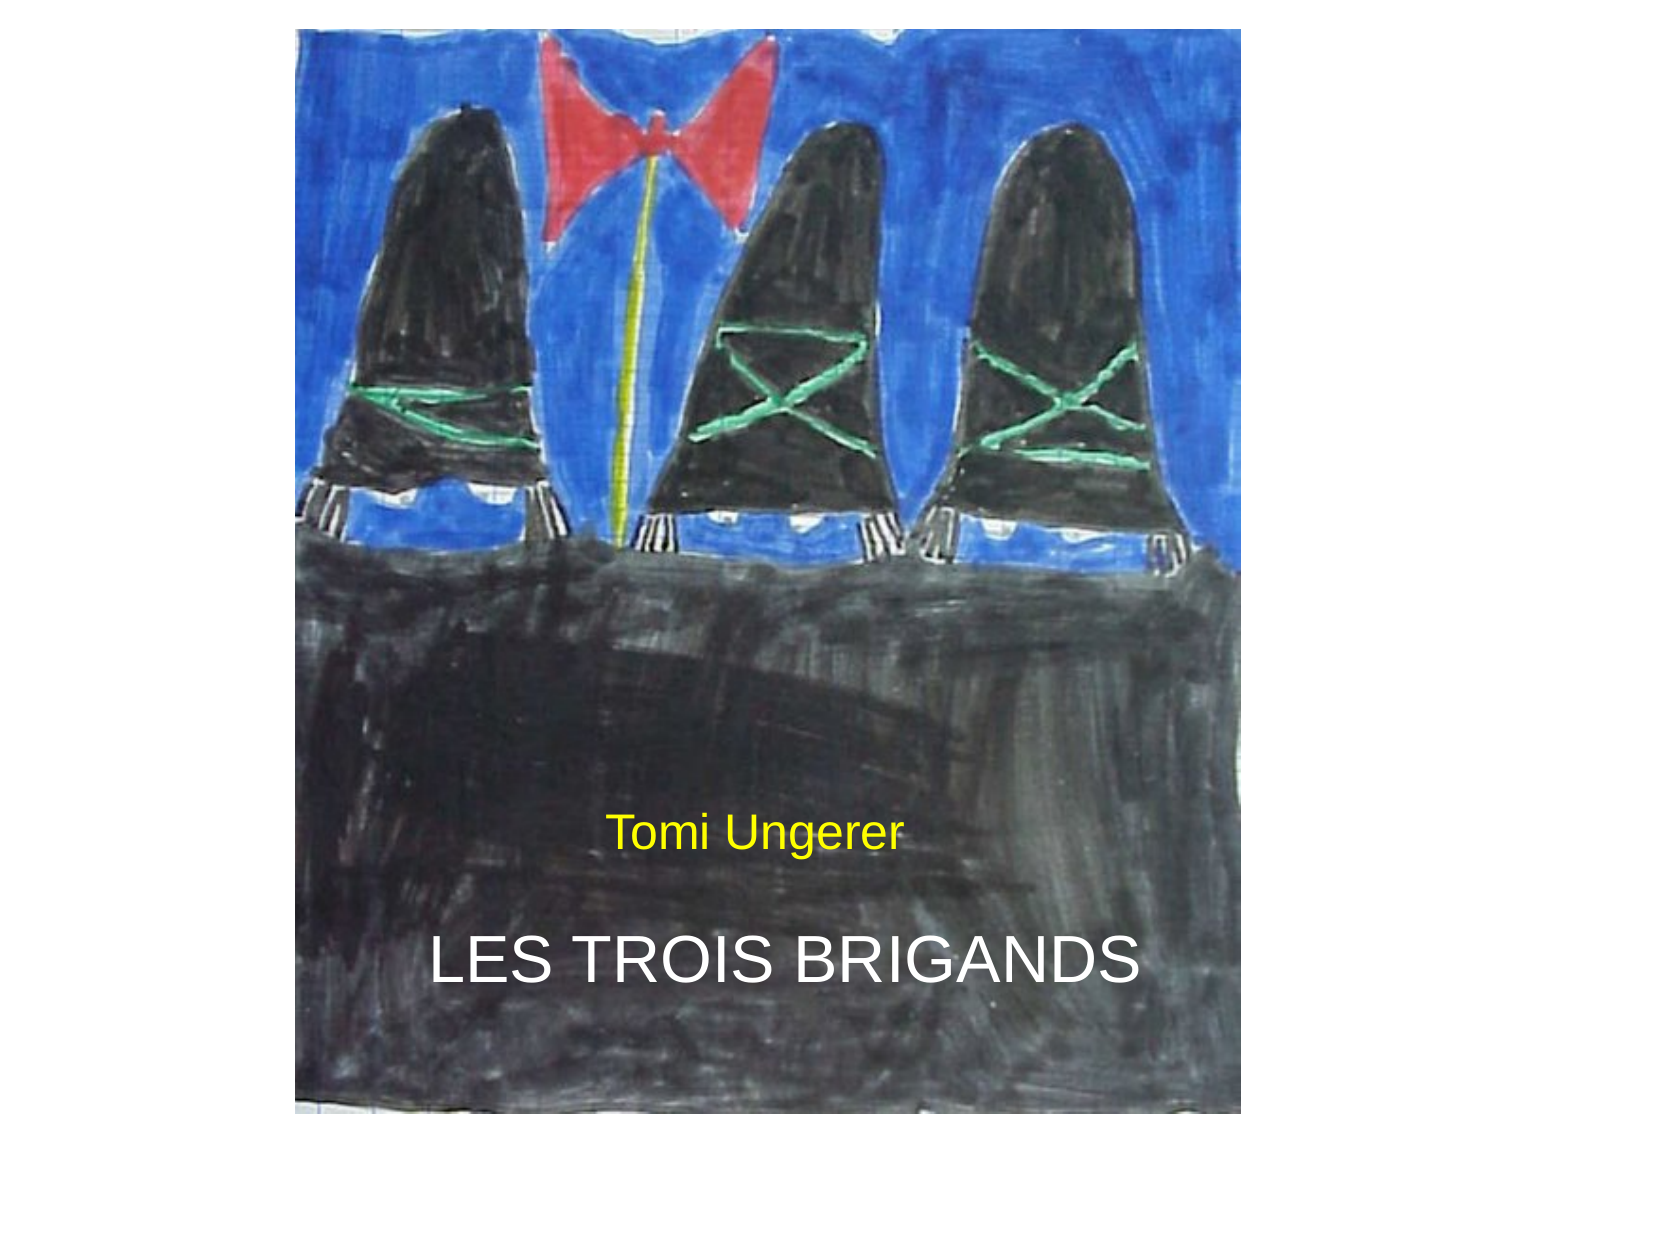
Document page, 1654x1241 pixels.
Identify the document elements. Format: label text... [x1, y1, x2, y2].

text_box Tomi Ungerer [590, 797, 921, 868]
picture [295, 29, 1241, 1114]
text_box LES TROIS BRIGANDS [413, 914, 1158, 1005]
